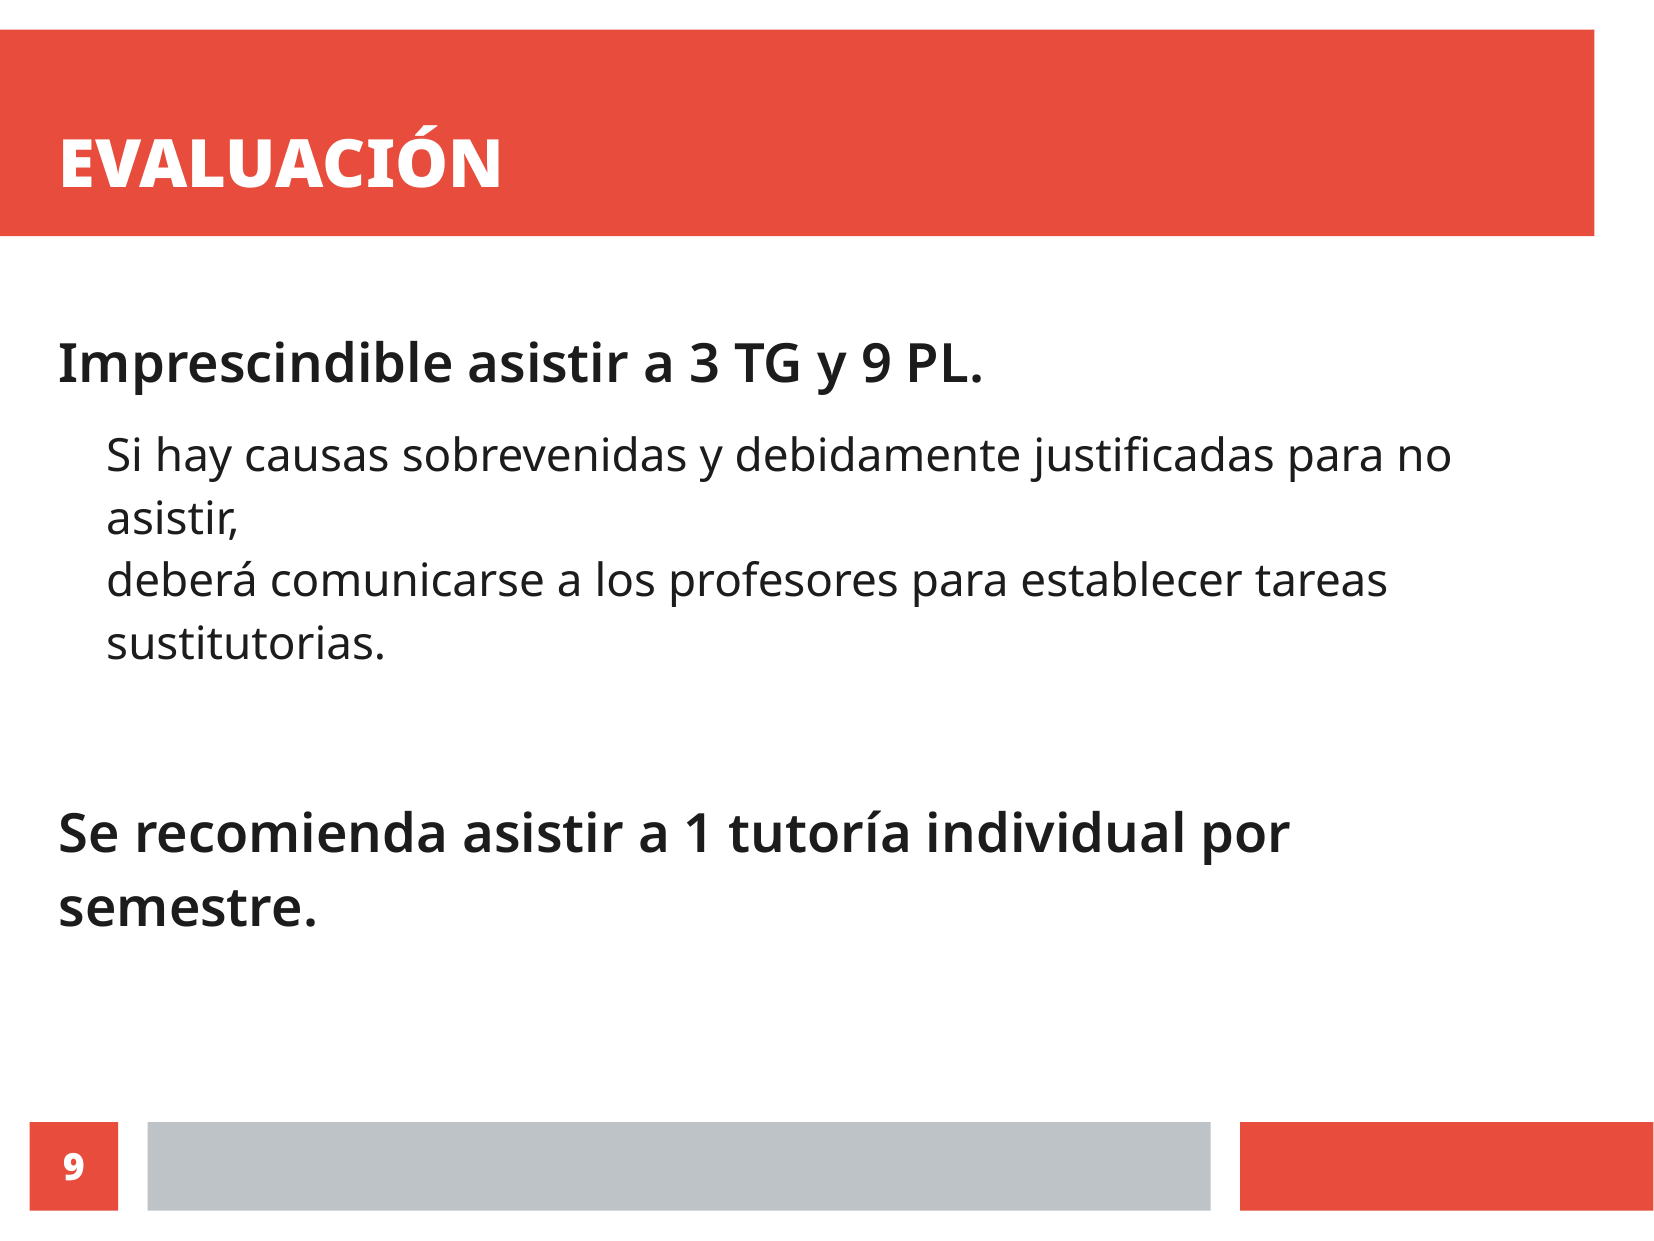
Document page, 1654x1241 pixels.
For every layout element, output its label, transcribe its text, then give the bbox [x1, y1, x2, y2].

list Imprescindible asistir a 3 TG y 9 PL. Si hay causas sobrevenidas y debidamente justificadas para no asistir, deberá comunicarse a los profesores para establecer tareas sustitutorias. Se recomienda asistir a 1 tutoría individual por semestre. [59, 324, 1565, 1093]
title EVALUACIÓN [59, 59, 1595, 207]
